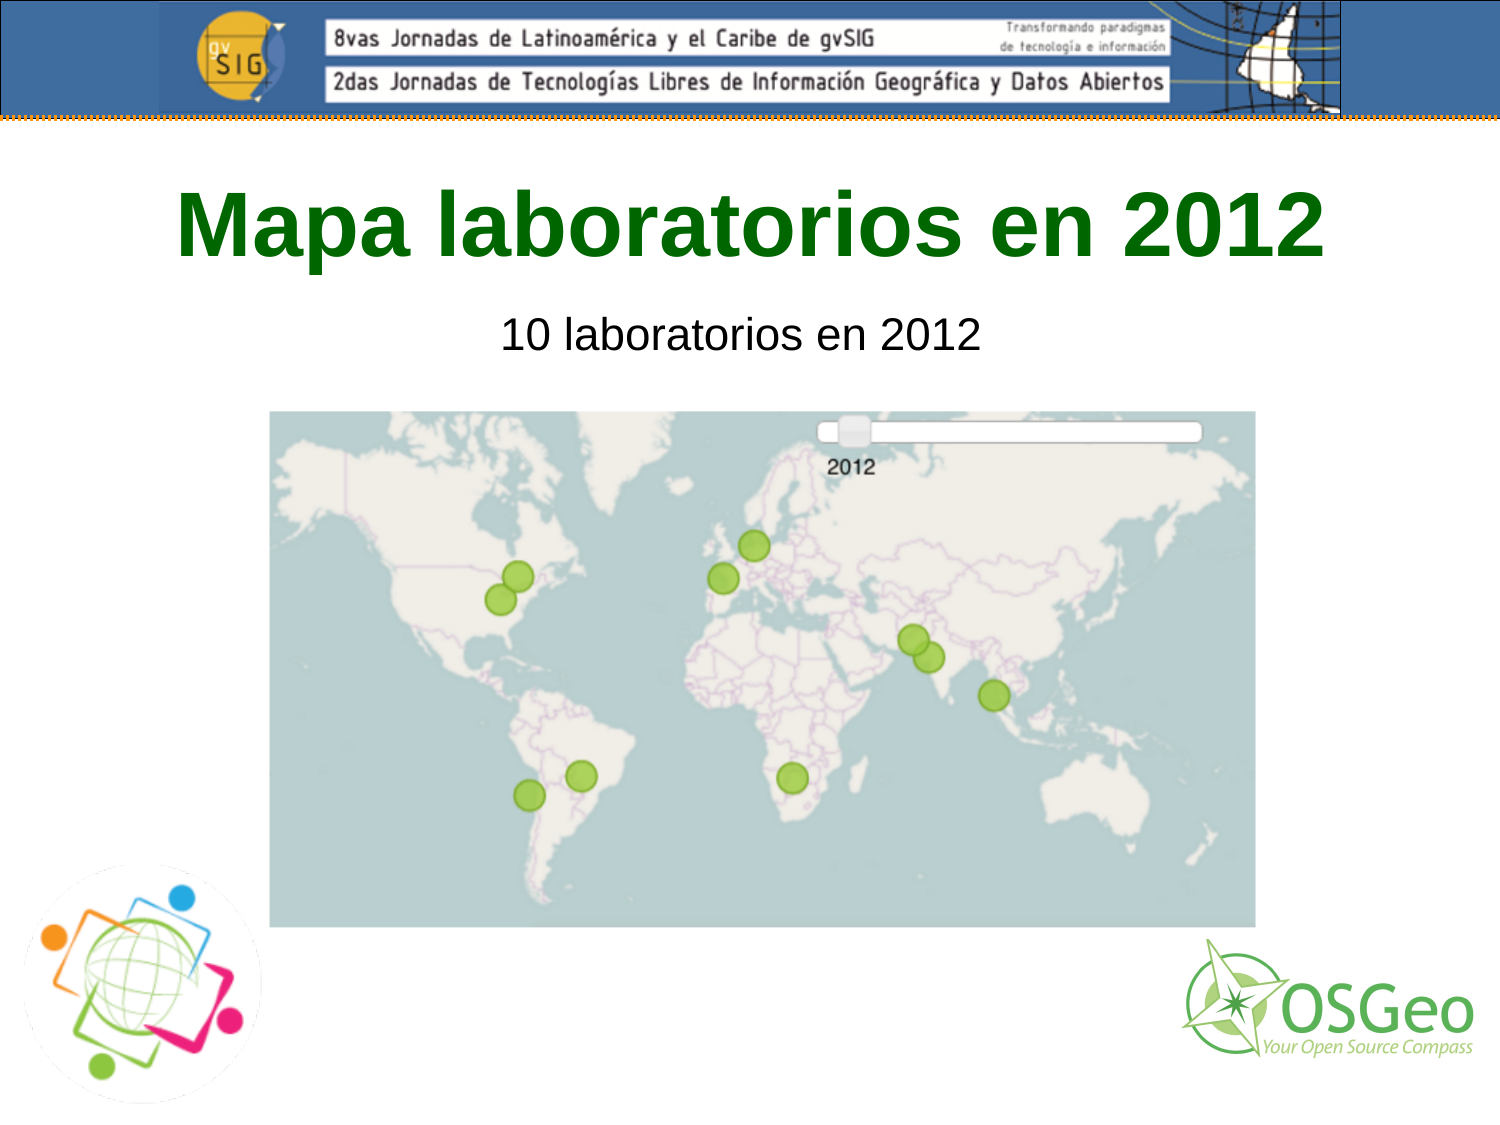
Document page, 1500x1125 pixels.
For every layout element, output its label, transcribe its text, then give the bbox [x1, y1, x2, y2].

picture [159, 1, 1340, 113]
title Mapa laboratorios en 2012 [76, 137, 1427, 303]
list 10 laboratorios en 2012 [460, 296, 1022, 367]
picture [23, 404, 1477, 1105]
